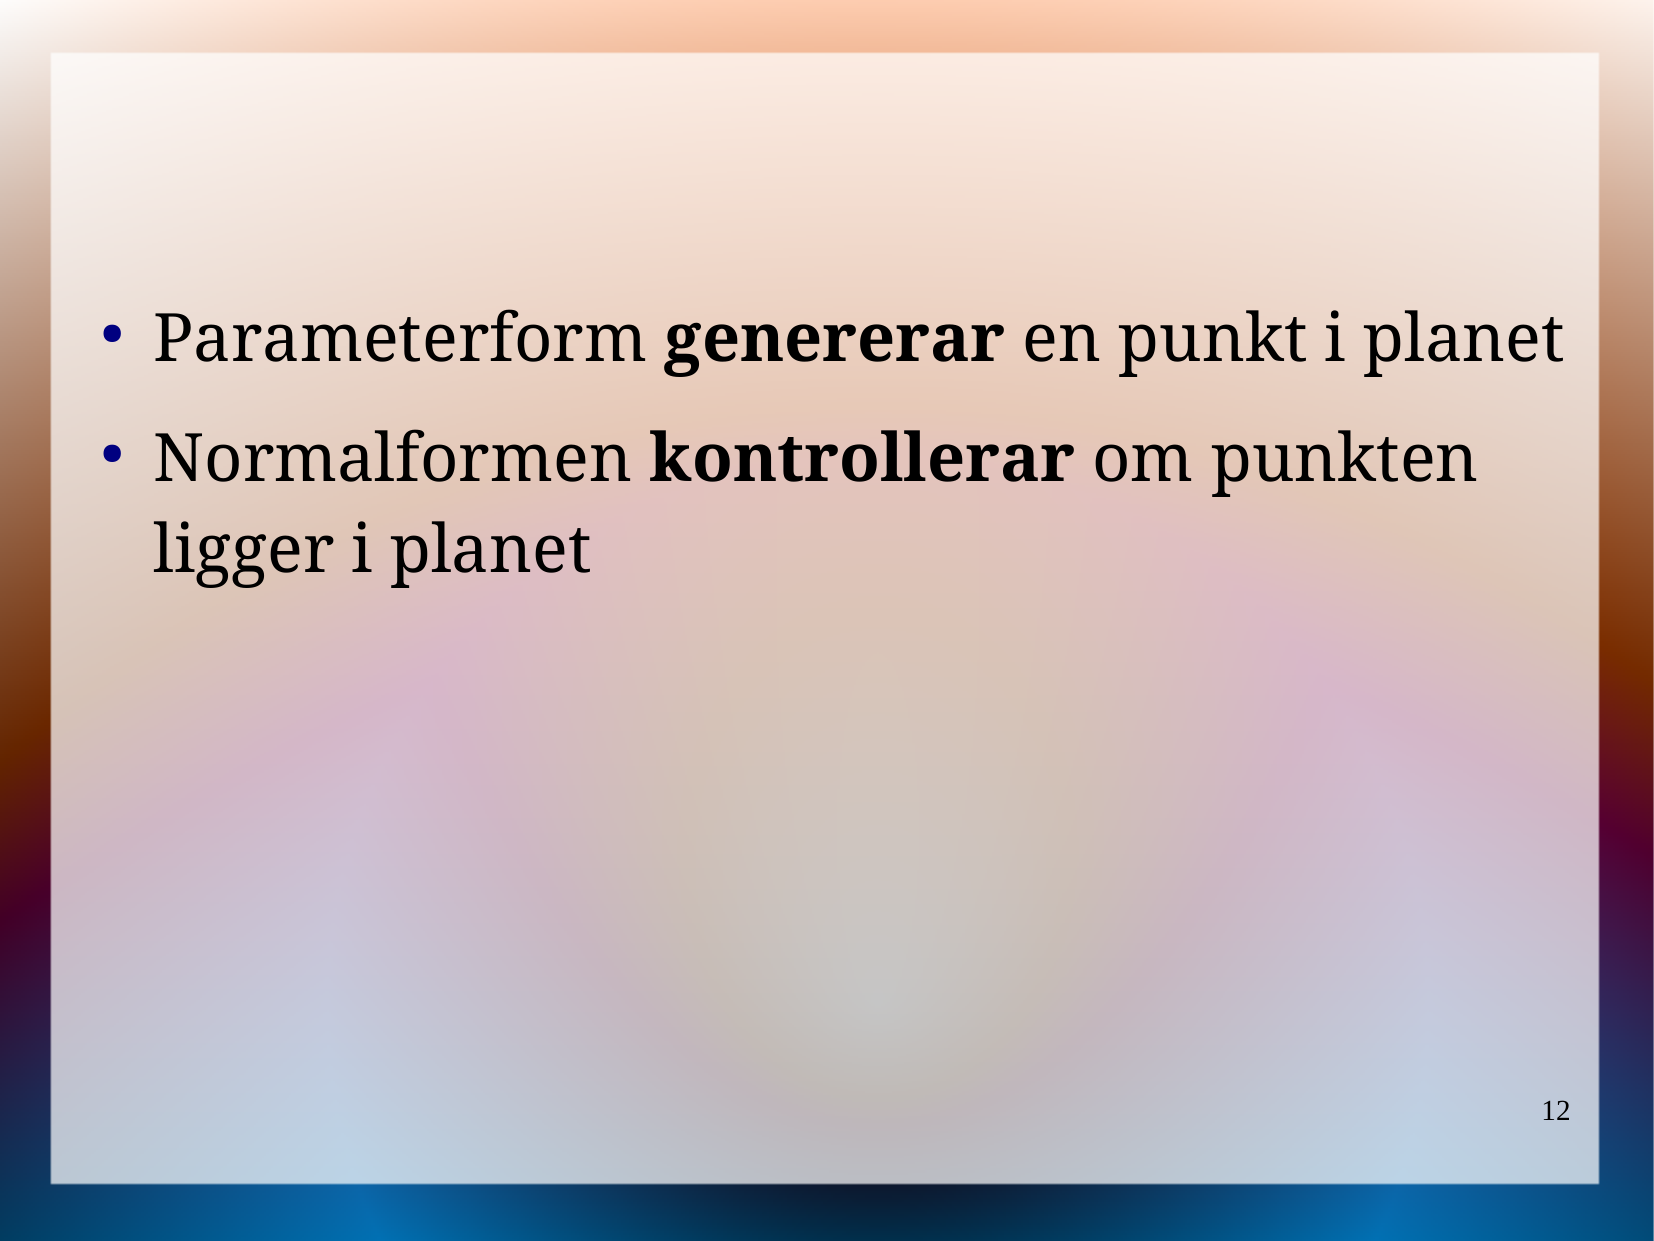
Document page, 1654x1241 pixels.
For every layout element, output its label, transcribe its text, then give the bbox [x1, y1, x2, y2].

list Parameterform genererar en punkt i planet Normalformen kontrollerar om punkten ligger i planet [82, 290, 1571, 1094]
picture [0, 0, 1654, 1241]
